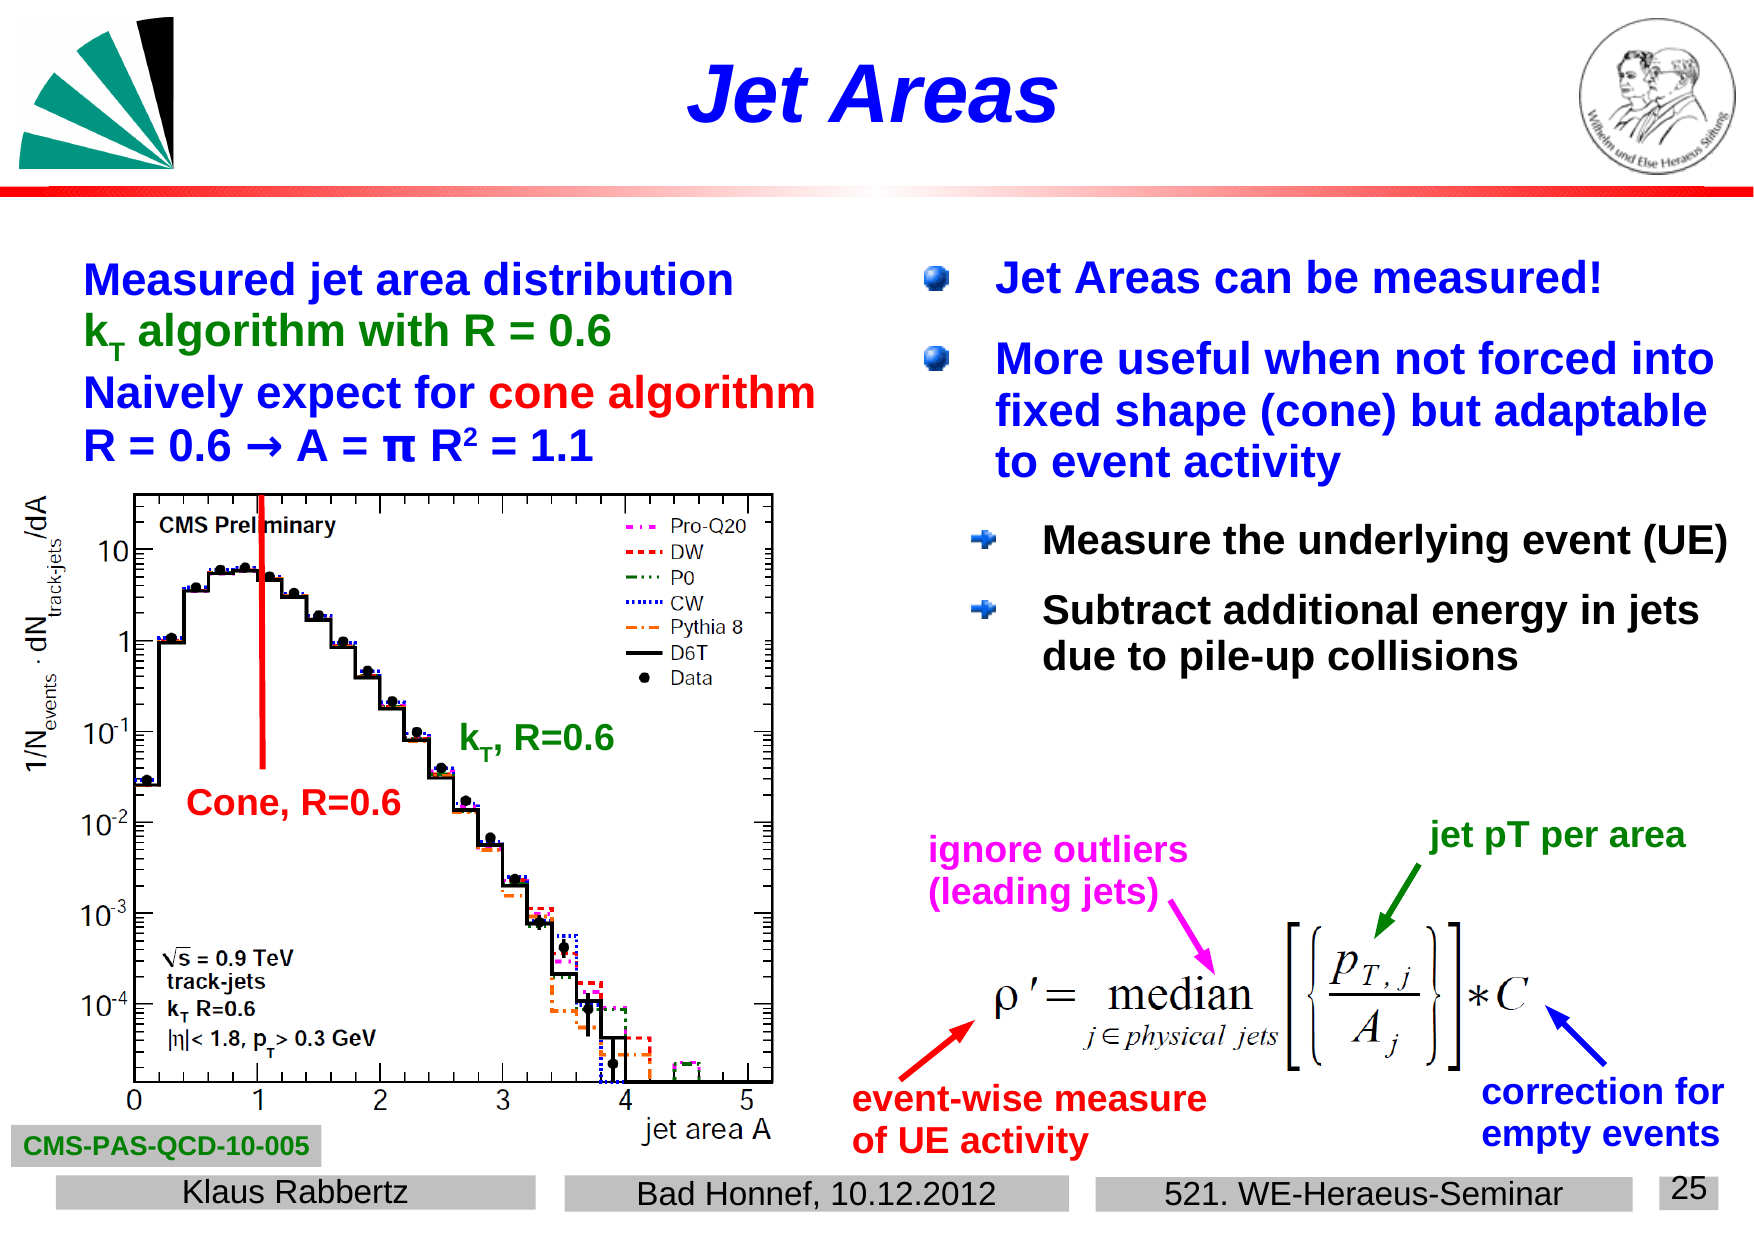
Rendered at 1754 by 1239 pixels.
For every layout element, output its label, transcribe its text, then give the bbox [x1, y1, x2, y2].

picture [19, 17, 174, 171]
picture [13, 482, 777, 1147]
text_box jet pT per area [1417, 807, 1698, 862]
text_box event-wise measure of UE activity [840, 1071, 1220, 1167]
text_box Cone, R=0.6 [174, 775, 414, 830]
text_box Measured jet area distribution kT algorithm with R = 0.6 Naively expect for cone algorithm R = 0.6 → A = π R2 = 1.1 [71, 248, 828, 478]
text_box correction for empty events [1469, 1065, 1738, 1161]
picture [990, 918, 1533, 1075]
text_box CMS-PAS-QCD-10-005 [11, 1124, 321, 1167]
picture [1579, 18, 1736, 175]
title Jet Areas [190, 0, 1558, 188]
list Jet Areas can be measured! More useful when not forced into fixed shape (cone) but adaptable to event activity Measure the underlying event (UE) Subtract additional energy in jets due to pile-up collisions [912, 252, 1741, 680]
text_box ignore outliers (leading jets) [916, 822, 1201, 919]
text_box kT, R=0.6 [447, 710, 627, 774]
